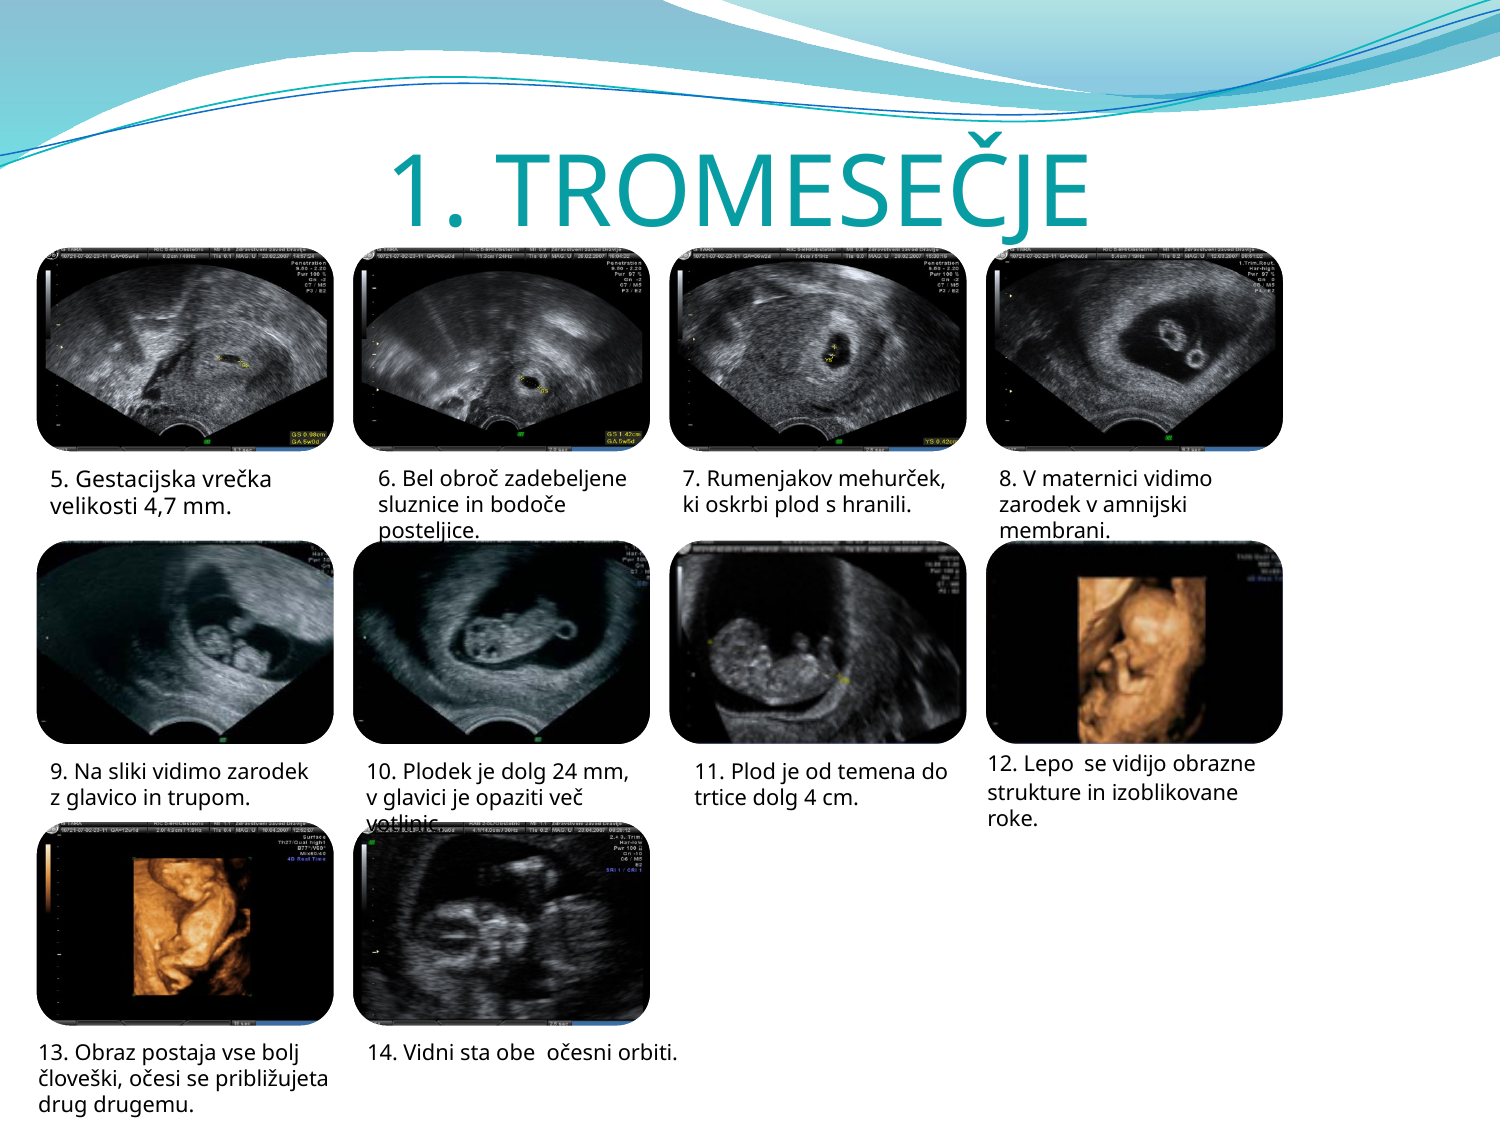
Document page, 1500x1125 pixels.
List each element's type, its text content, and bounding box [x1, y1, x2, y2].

text_box [35, 820, 336, 1028]
text_box 12. Lepo se vidijo obrazne strukture in izoblikovane roke. [972, 726, 1310, 839]
text_box 9. Na sliki vidimo zarodek z glavico in trupom. [35, 749, 329, 818]
text_box 6. Bel obroč zadebeljene sluznice in bodoče posteljice. [363, 456, 668, 551]
text_box 13. Obraz postaja vse bolj človeški, očesi se približujeta drug drugemu. [23, 1031, 387, 1125]
text_box 7. Rumenjakov mehurček, ki oskrbi plod s hranili. [667, 456, 973, 525]
text_box [667, 247, 969, 453]
text_box [351, 547, 652, 746]
text_box 14. Vidni sta obe očesni orbiti. [352, 1031, 694, 1073]
text_box [667, 538, 969, 746]
text_box [35, 538, 336, 746]
text_box 10. Plodek je dolg 24 mm, v glavici je opaziti več votlinic. [351, 749, 657, 844]
text_box [351, 247, 652, 453]
text_box 5. Gestacijska vrečka velikosti 4,7 mm. [35, 456, 340, 527]
text_box 8. V maternici vidimo zarodek v amnijski membrani. [984, 456, 1301, 551]
text_box [351, 844, 652, 1028]
text_box [35, 247, 336, 453]
title 1. TROMESEČJE [58, 58, 1422, 247]
text_box [984, 551, 1285, 726]
text_box [984, 247, 1285, 453]
text_box 11. Plod je od temena do trtice dolg 4 cm. [679, 749, 972, 818]
